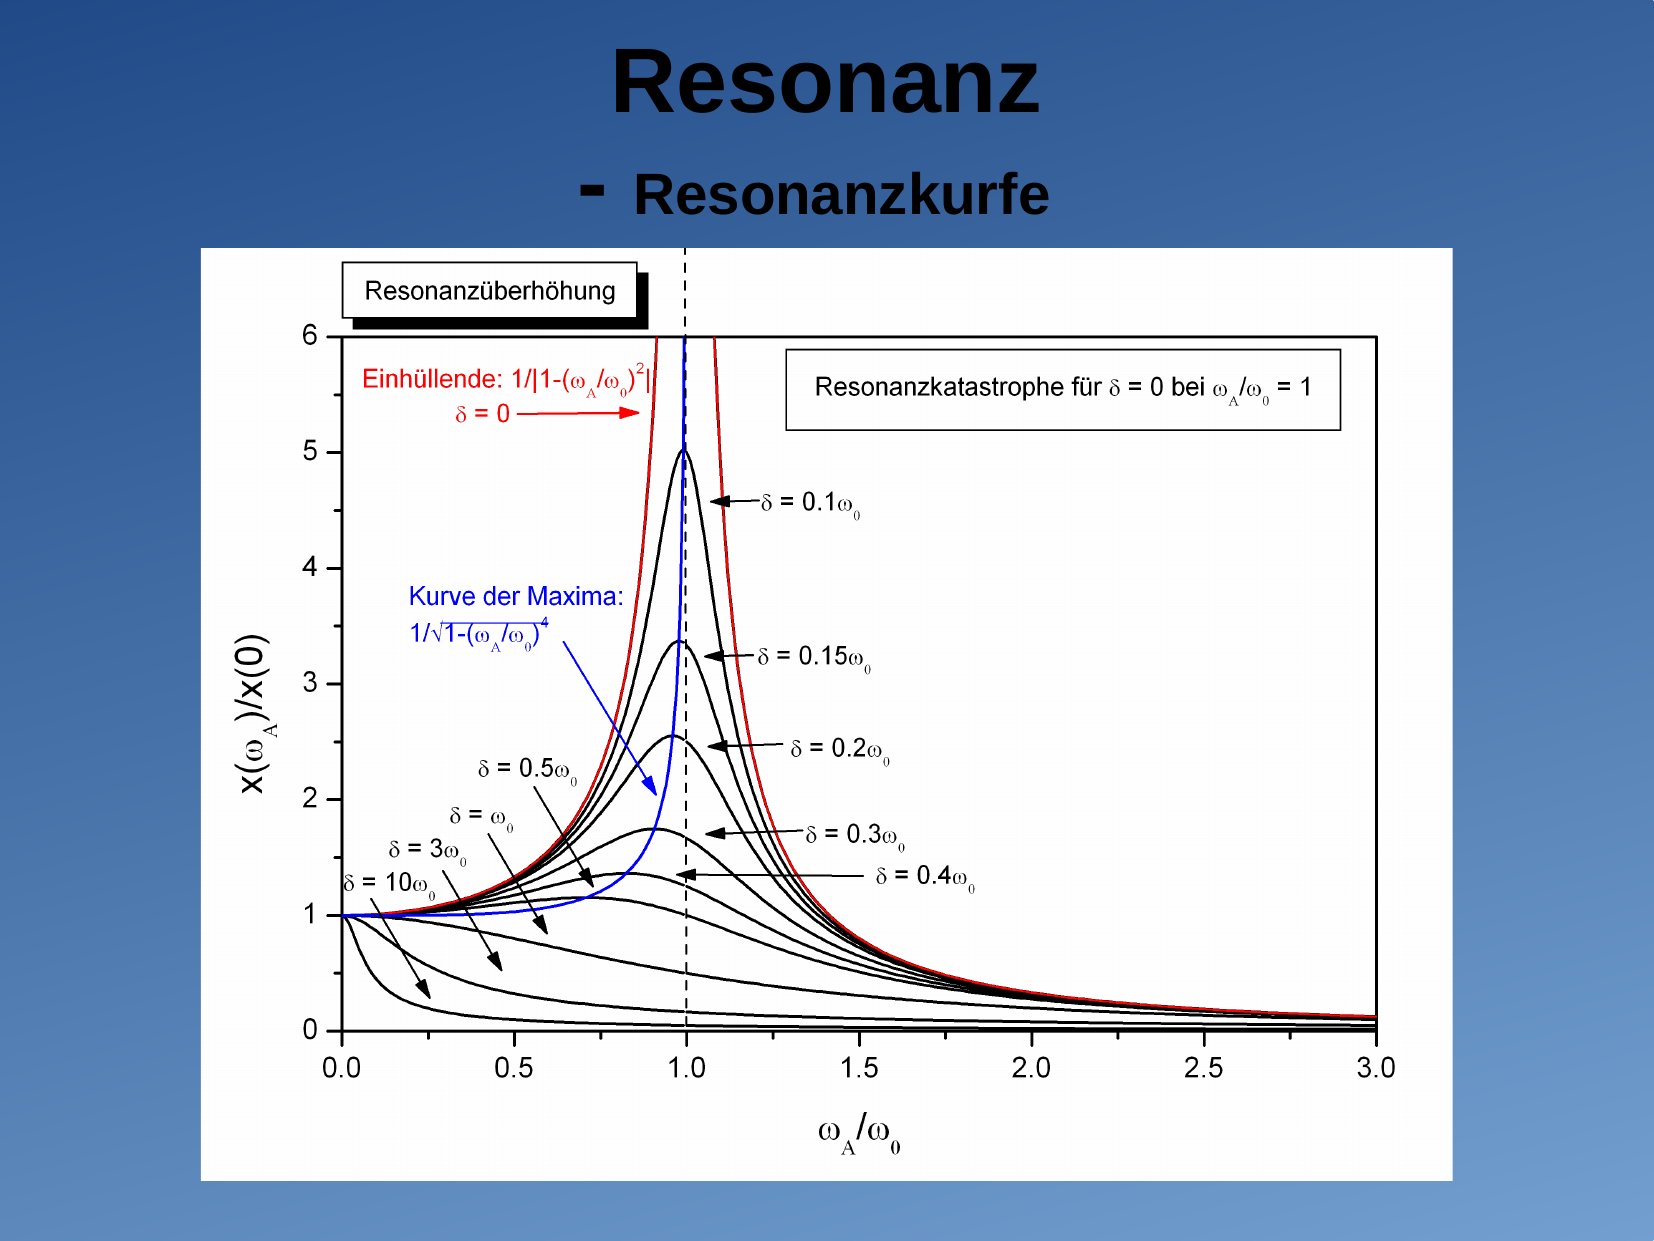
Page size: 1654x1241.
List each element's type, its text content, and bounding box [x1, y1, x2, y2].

picture [200, 248, 1453, 1181]
title Resonanz - Resonanzkurfe [82, 29, 1571, 235]
